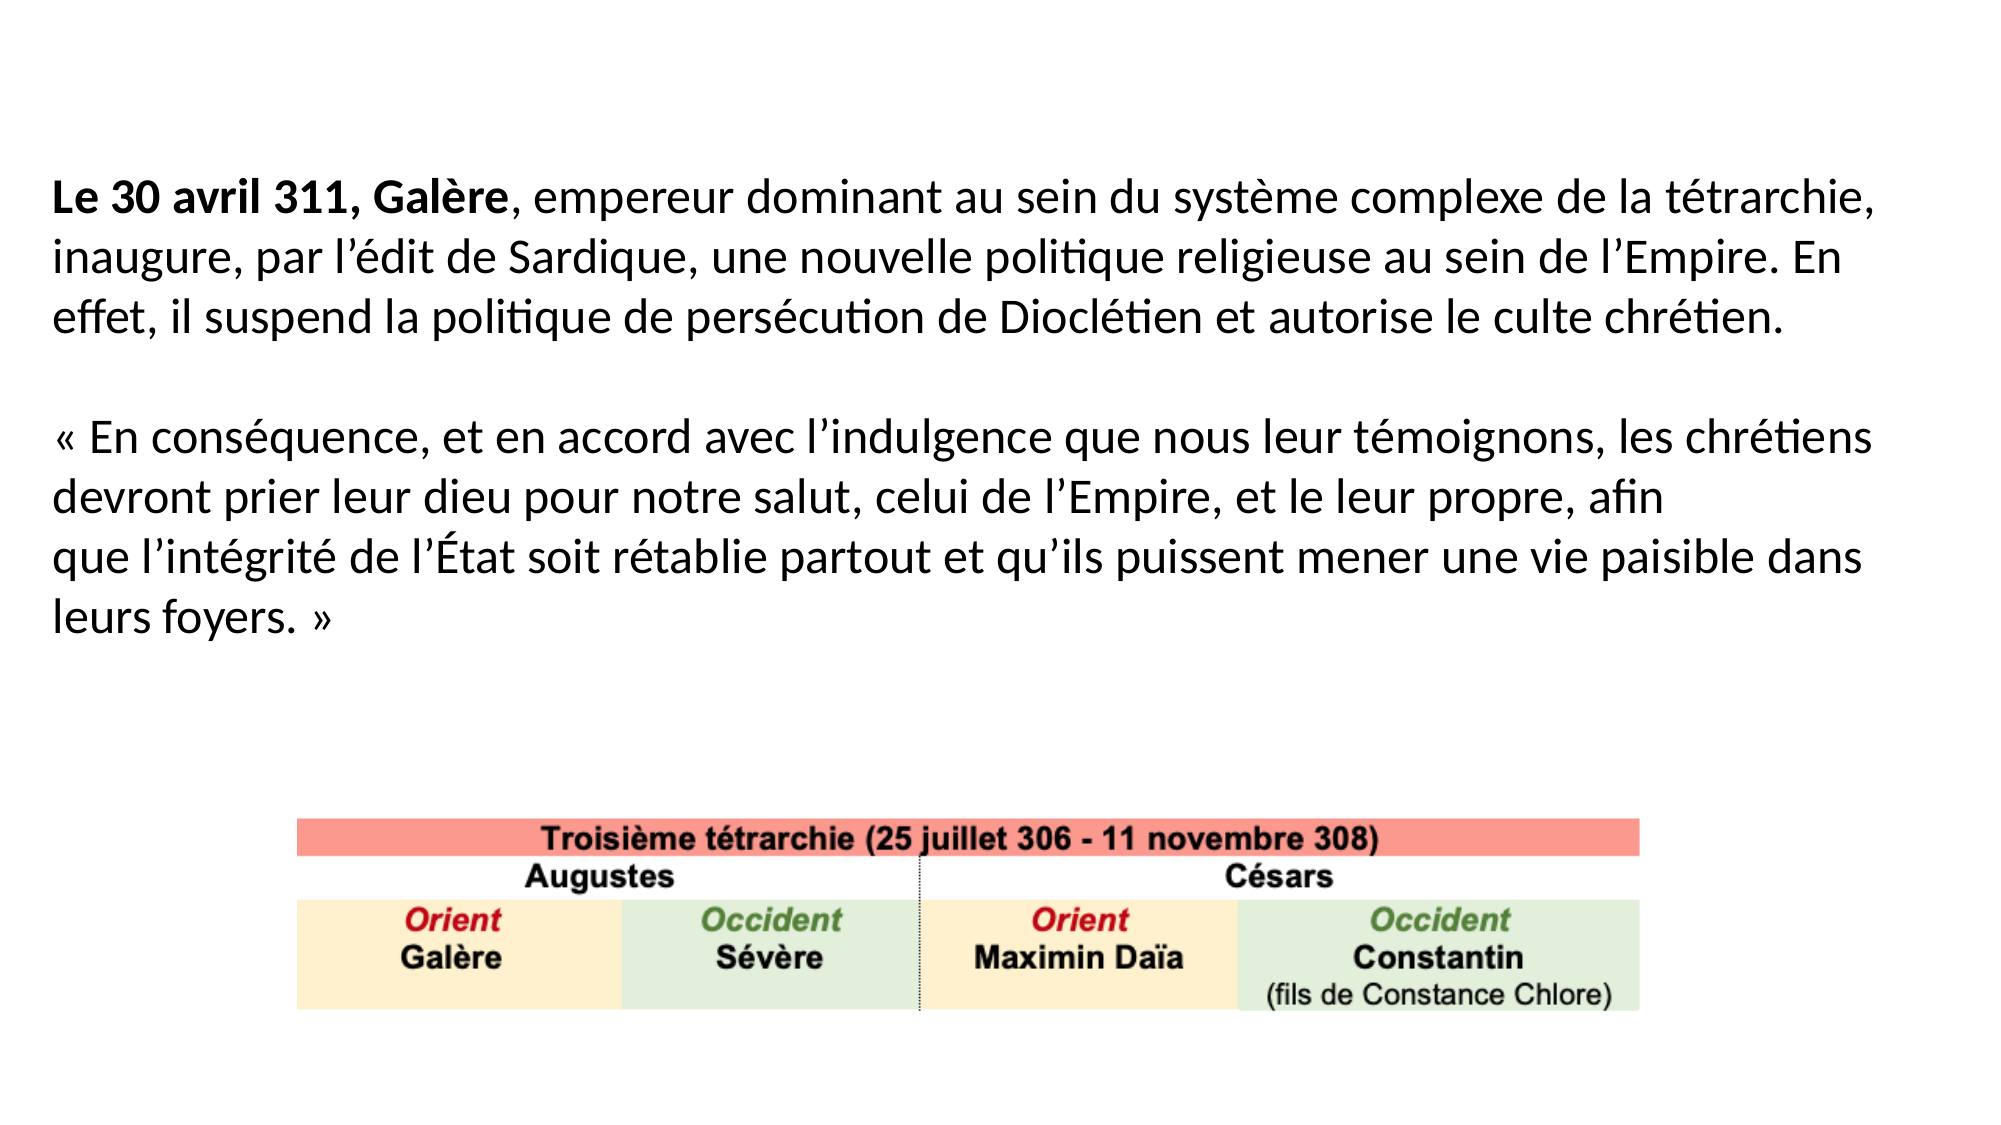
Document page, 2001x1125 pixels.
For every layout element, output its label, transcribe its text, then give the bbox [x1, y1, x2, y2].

picture [297, 800, 1643, 1033]
text_box Le 30 avril 311, Galère, empereur dominant au sein du système complexe de la tétrarchie, inaugure, par l’édit de Sardique, une nouvelle politique religieuse au sein de l’Empire. En effet, il suspend la politique de persécution de Dioclétien et autorise le culte chrétien. « En conséquence, et en accord avec l’indulgence que nous leur témoignons, les chrétiens devront prier leur dieu pour notre salut, celui de l’Empire, et le leur propre, afin que l’intégrité de l’État soit rétablie partout et qu’ils puissent mener une vie paisible dans leurs foyers. » [37, 156, 1962, 656]
